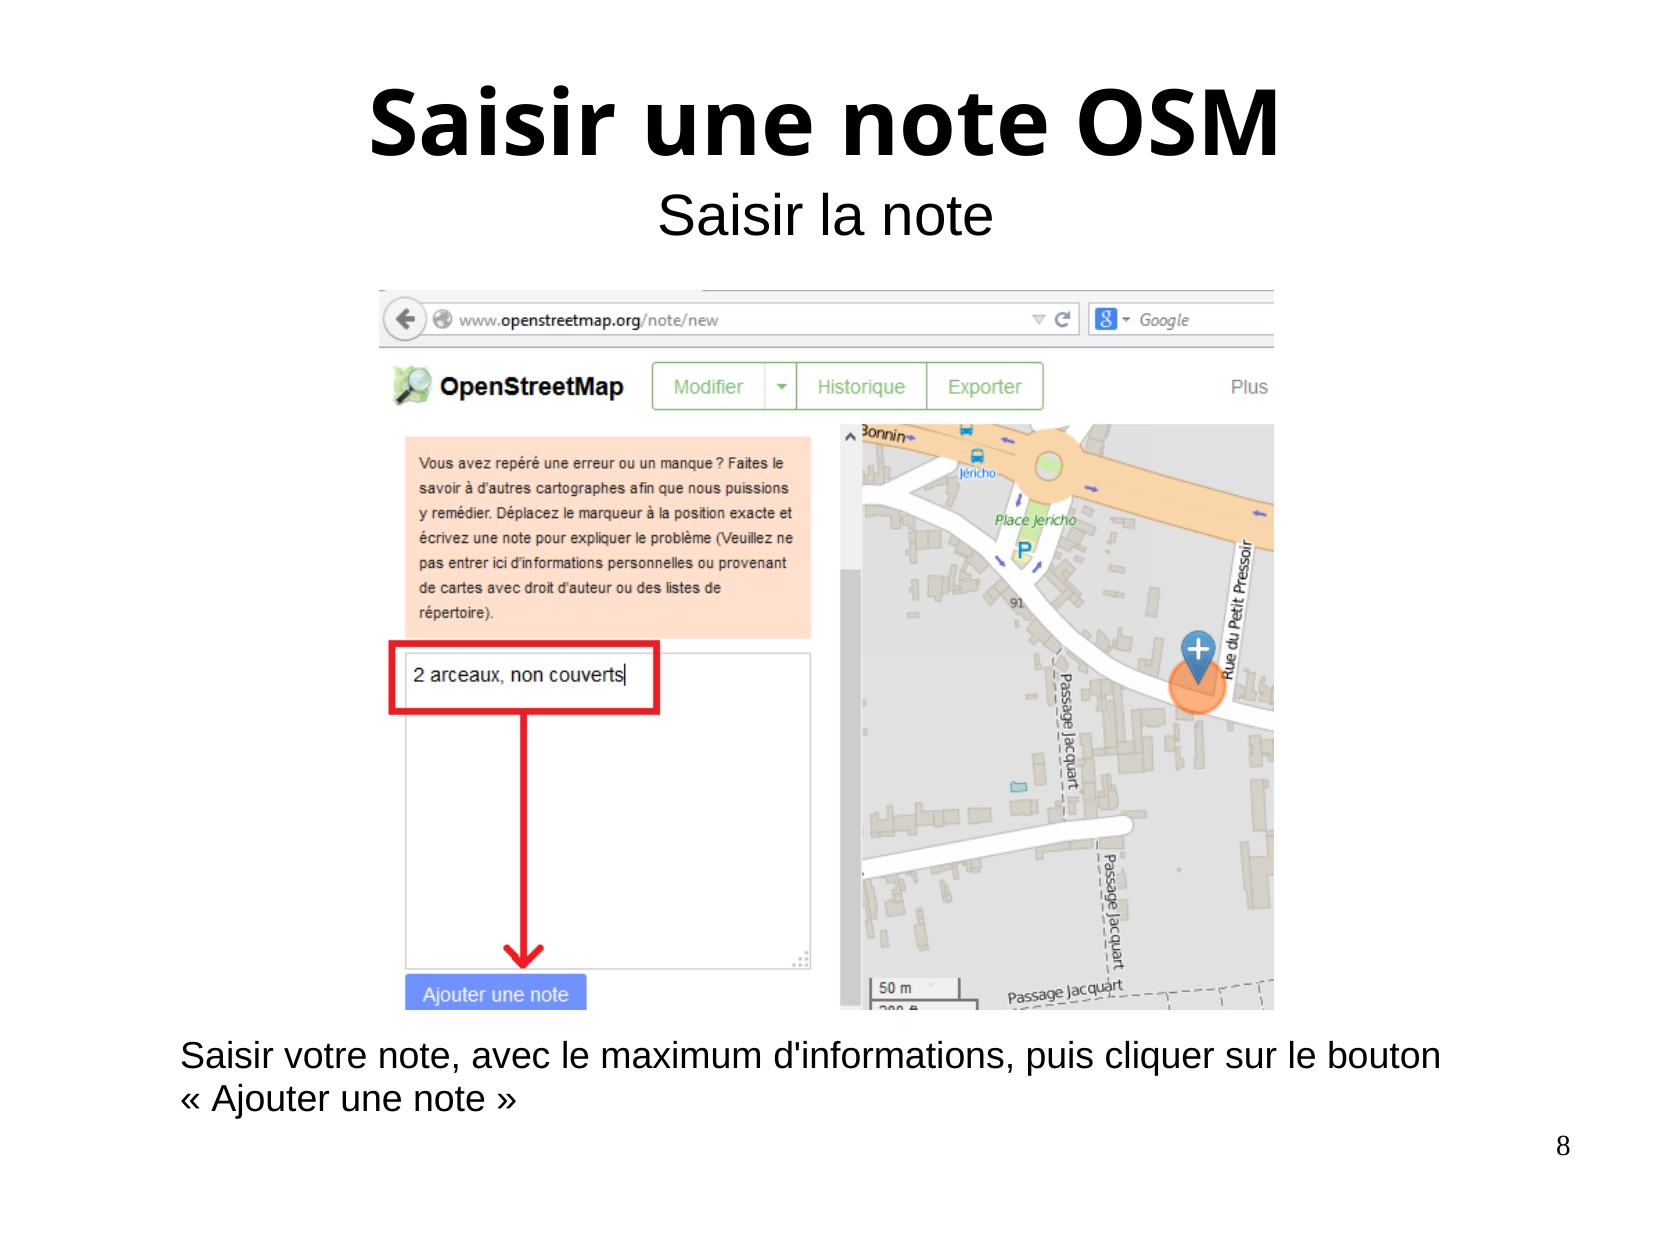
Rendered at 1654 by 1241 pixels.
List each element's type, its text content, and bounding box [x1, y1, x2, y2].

title Saisir une note OSM Saisir la note [82, 49, 1571, 257]
text_box Saisir votre note, avec le maximum d'informations, puis cliquer sur le bouton « Ajouter une note » [165, 1027, 1501, 1127]
picture [379, 290, 1274, 1010]
